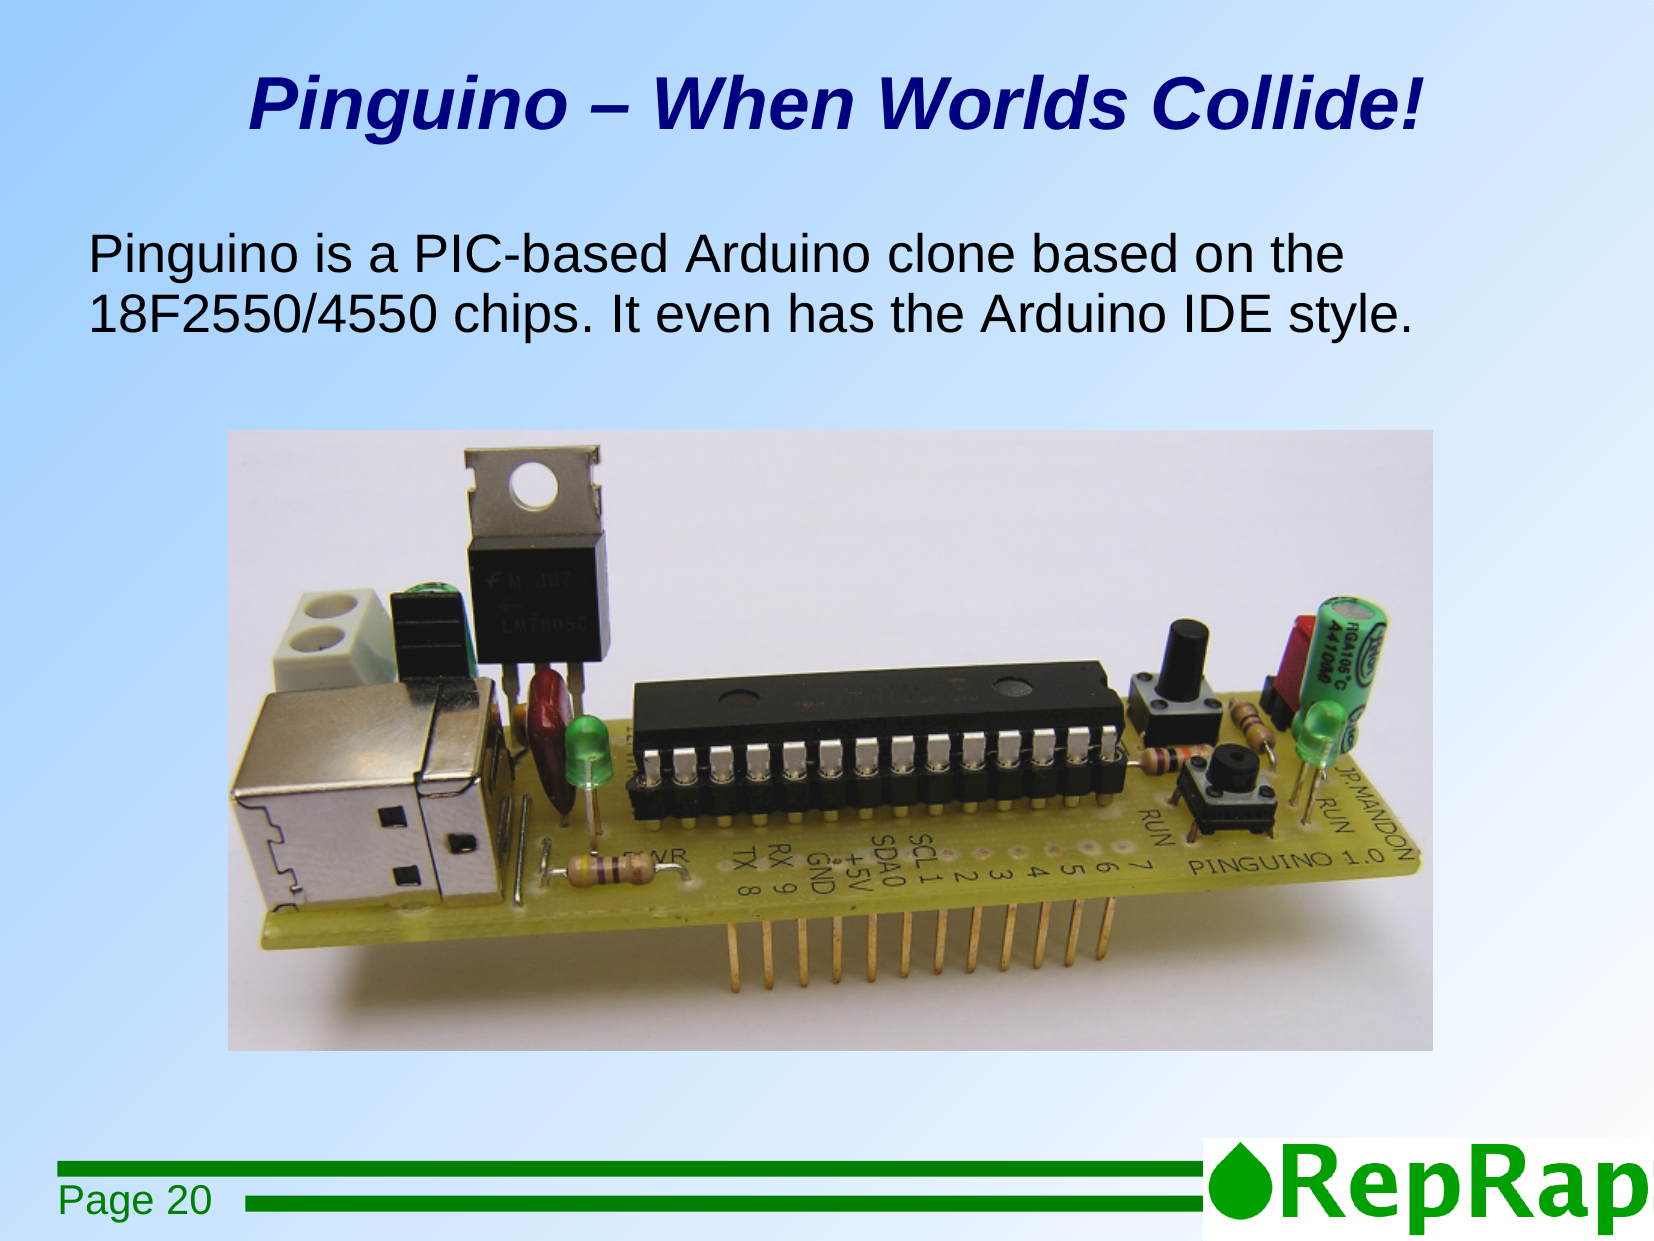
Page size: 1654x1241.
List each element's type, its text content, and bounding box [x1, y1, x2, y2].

picture [1203, 1138, 1654, 1241]
text_box Pinguino is a PIC-based Arduino clone based on the 18F2550/4550 chips. It even has the Arduino IDE style. [88, 223, 1607, 916]
picture [228, 430, 1433, 1051]
title Pinguino – When Worlds Collide! [21, 0, 1654, 208]
